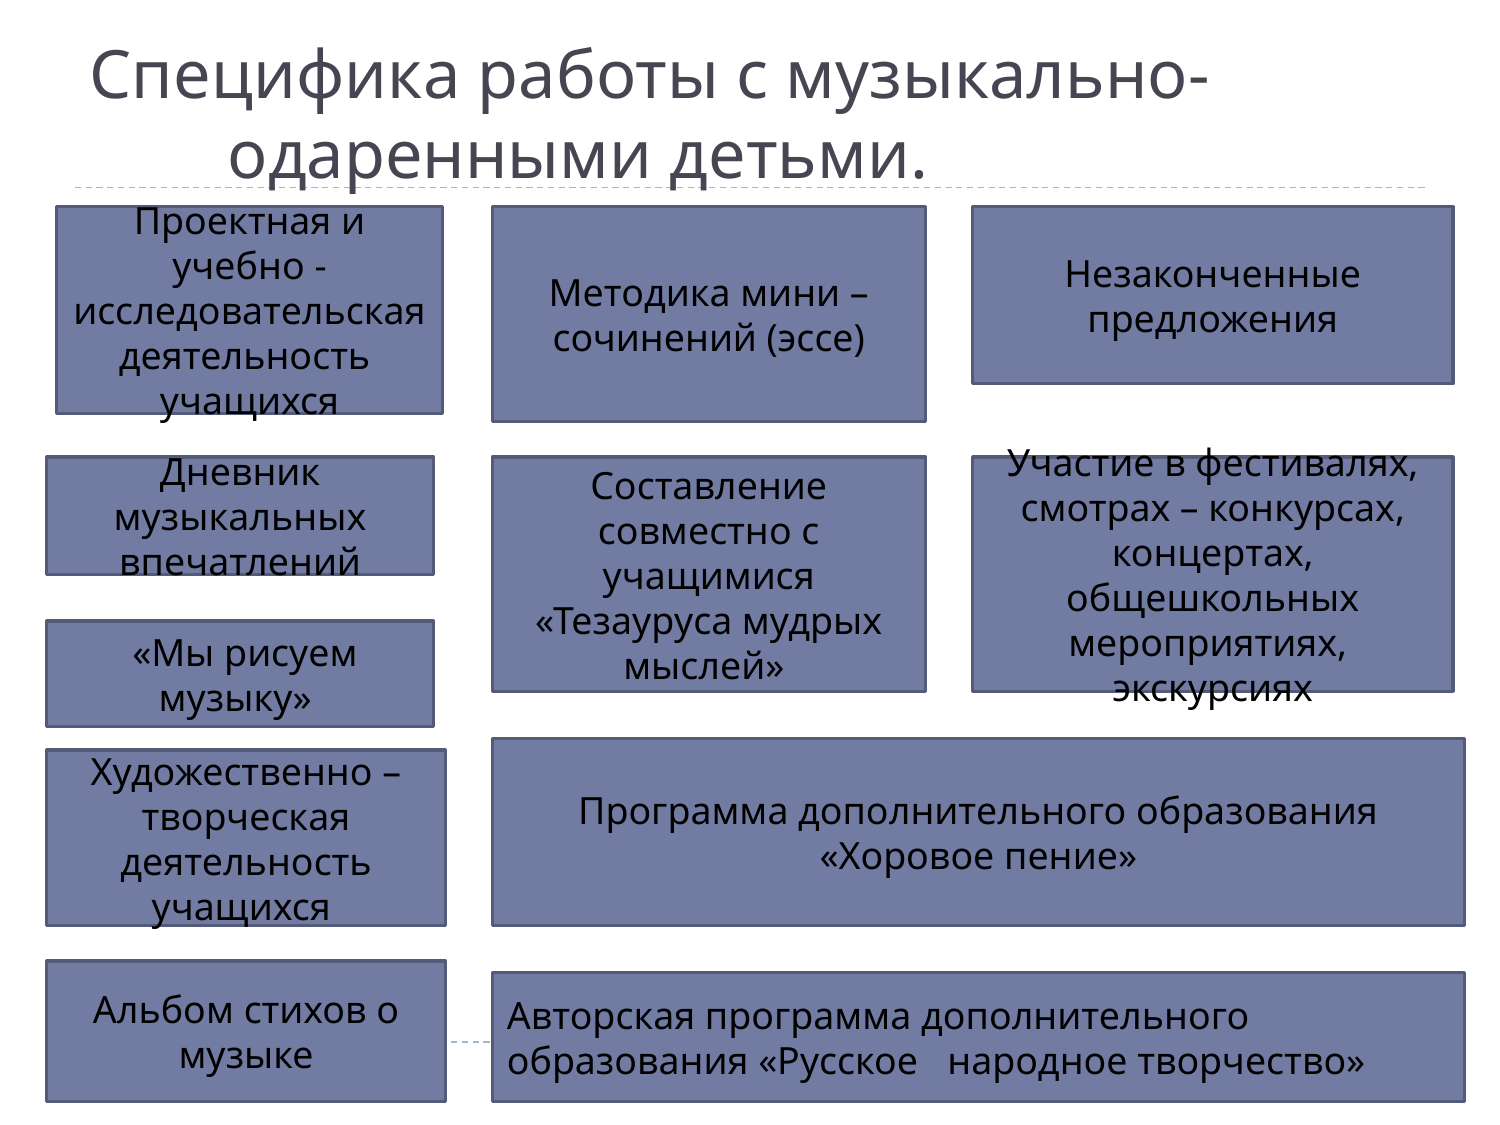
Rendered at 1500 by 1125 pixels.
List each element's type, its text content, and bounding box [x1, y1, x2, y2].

text_box Проектная и учебно - исследовательская деятельность учащихся [56, 206, 443, 414]
text_box Художественно – творческая деятельность учащихся [46, 750, 446, 926]
text_box Участие в фестивалях, смотрах – конкурсах, концертах, общешкольных мероприятиях, экскурсиях [972, 457, 1453, 692]
text_box Альбом стихов о музыке [46, 960, 446, 1102]
title Специфика работы с музыкально- одаренными детьми. [75, 24, 1425, 188]
text_box Незаконченные предложения [972, 206, 1453, 384]
text_box Программа дополнительного образования «Хоровое пение» [492, 738, 1465, 926]
text_box Методика мини – сочинений (эссе) [492, 206, 926, 422]
text_box Авторская программа дополнительного образования «Русское народное творчество» [492, 972, 1465, 1102]
text_box «Мы рисуем музыку» [46, 621, 434, 727]
text_box Дневник музыкальных впечатлений [46, 456, 434, 575]
text_box Составление совместно с учащимися «Тезауруса мудрых мыслей» [492, 457, 926, 692]
